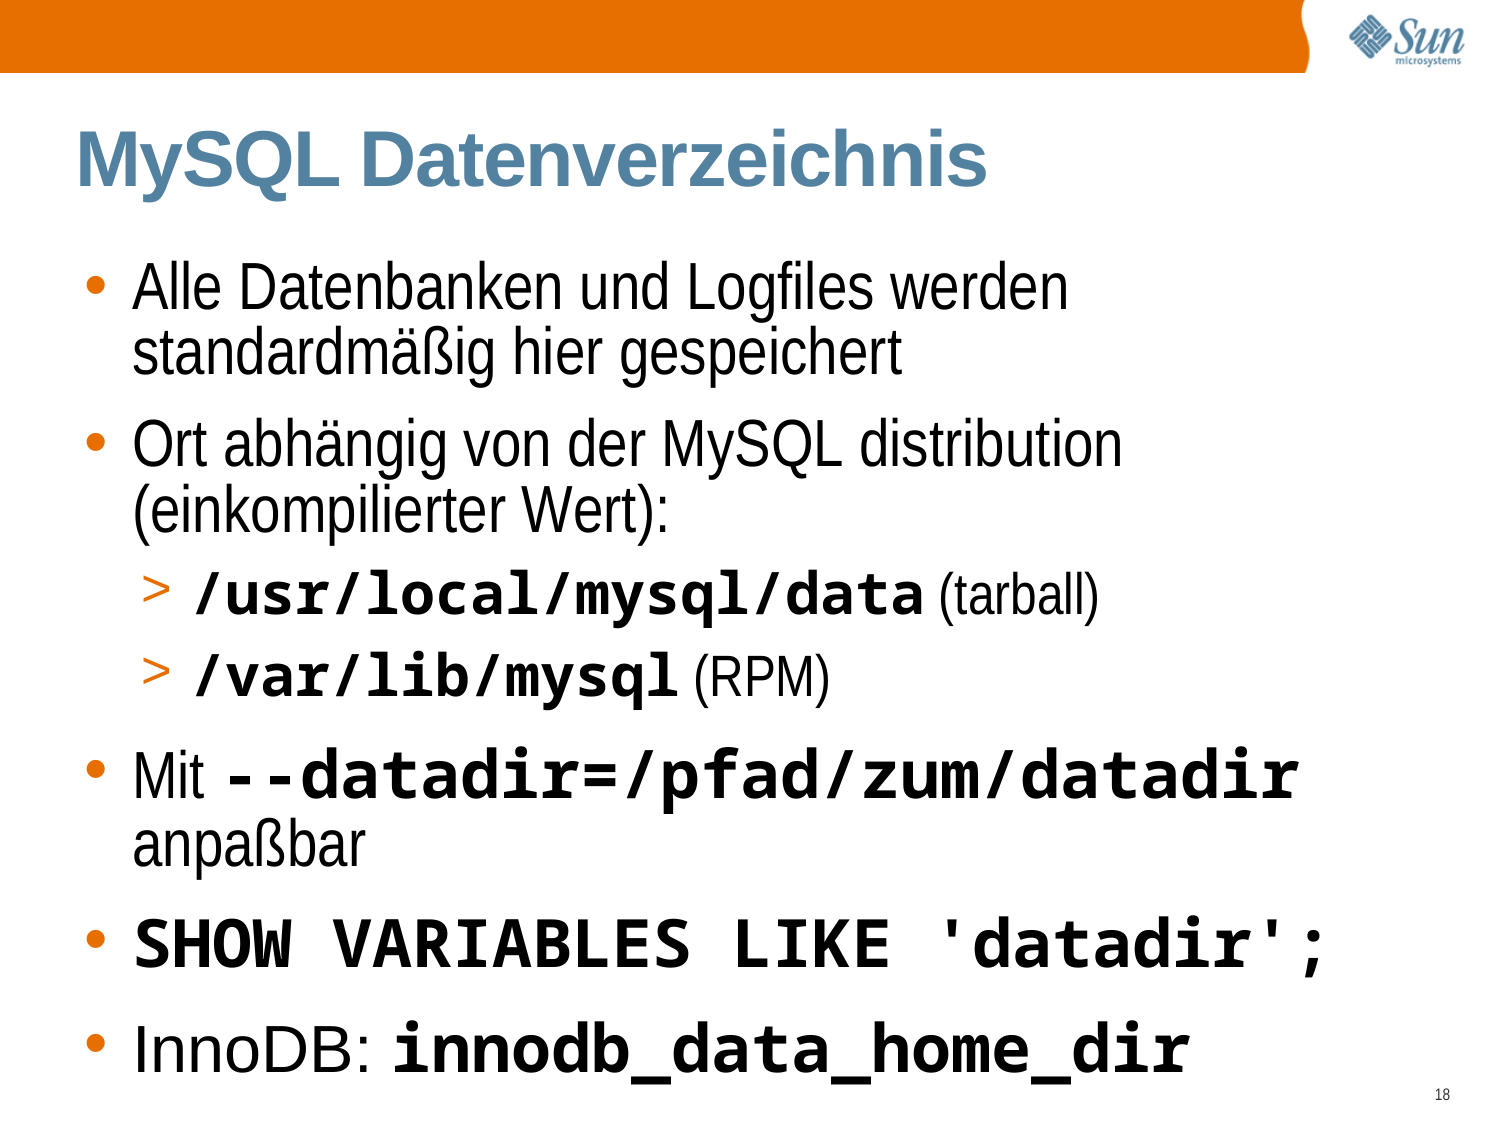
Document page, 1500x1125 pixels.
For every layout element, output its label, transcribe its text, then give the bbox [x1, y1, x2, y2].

picture [0, 0, 1500, 73]
list Alle Datenbanken und Logfiles werden standardmäßig hier gespeichert Ort abhängig von der MySQL distribution (einkompilierter Wert): /usr/local/mysql/data (tarball) /var/lib/mysql (RPM) Mit --datadir=/pfad/zum/datadir anpaßbar SHOW VARIABLES LIKE 'datadir'; InnoDB: innodb_data_home_dir [64, 257, 1400, 1061]
title MySQL Datenverzeichnis [75, 123, 1437, 227]
